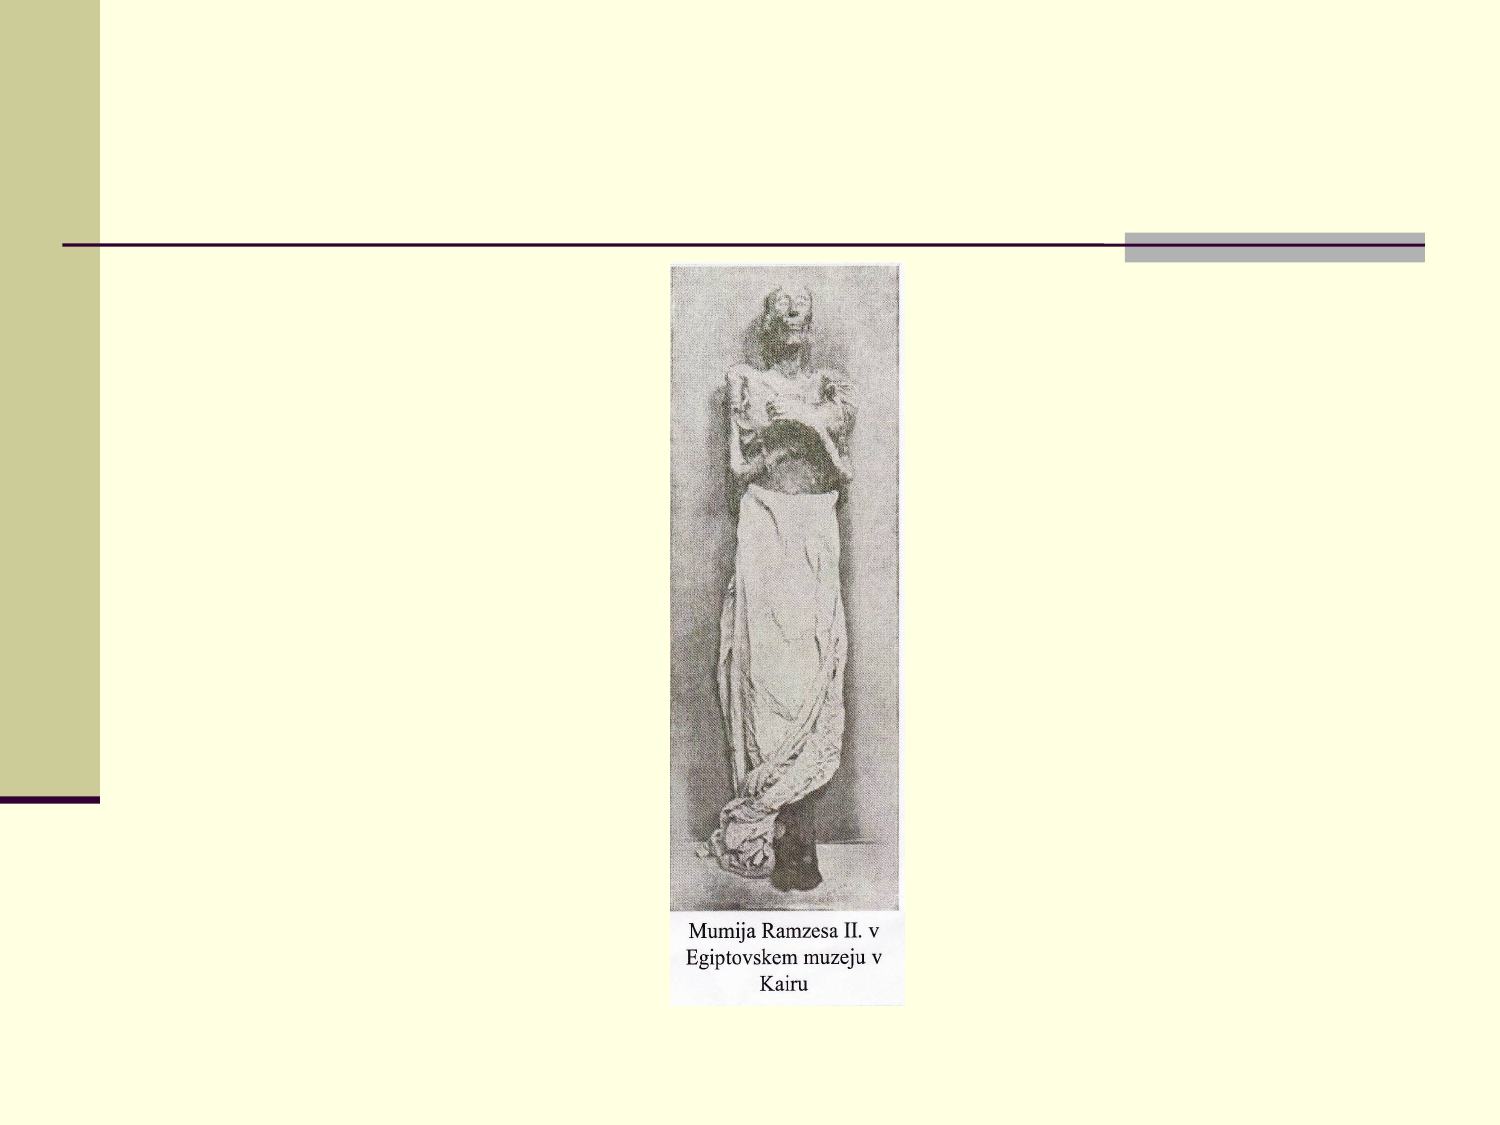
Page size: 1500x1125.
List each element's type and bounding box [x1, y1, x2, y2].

picture [670, 262, 905, 1006]
